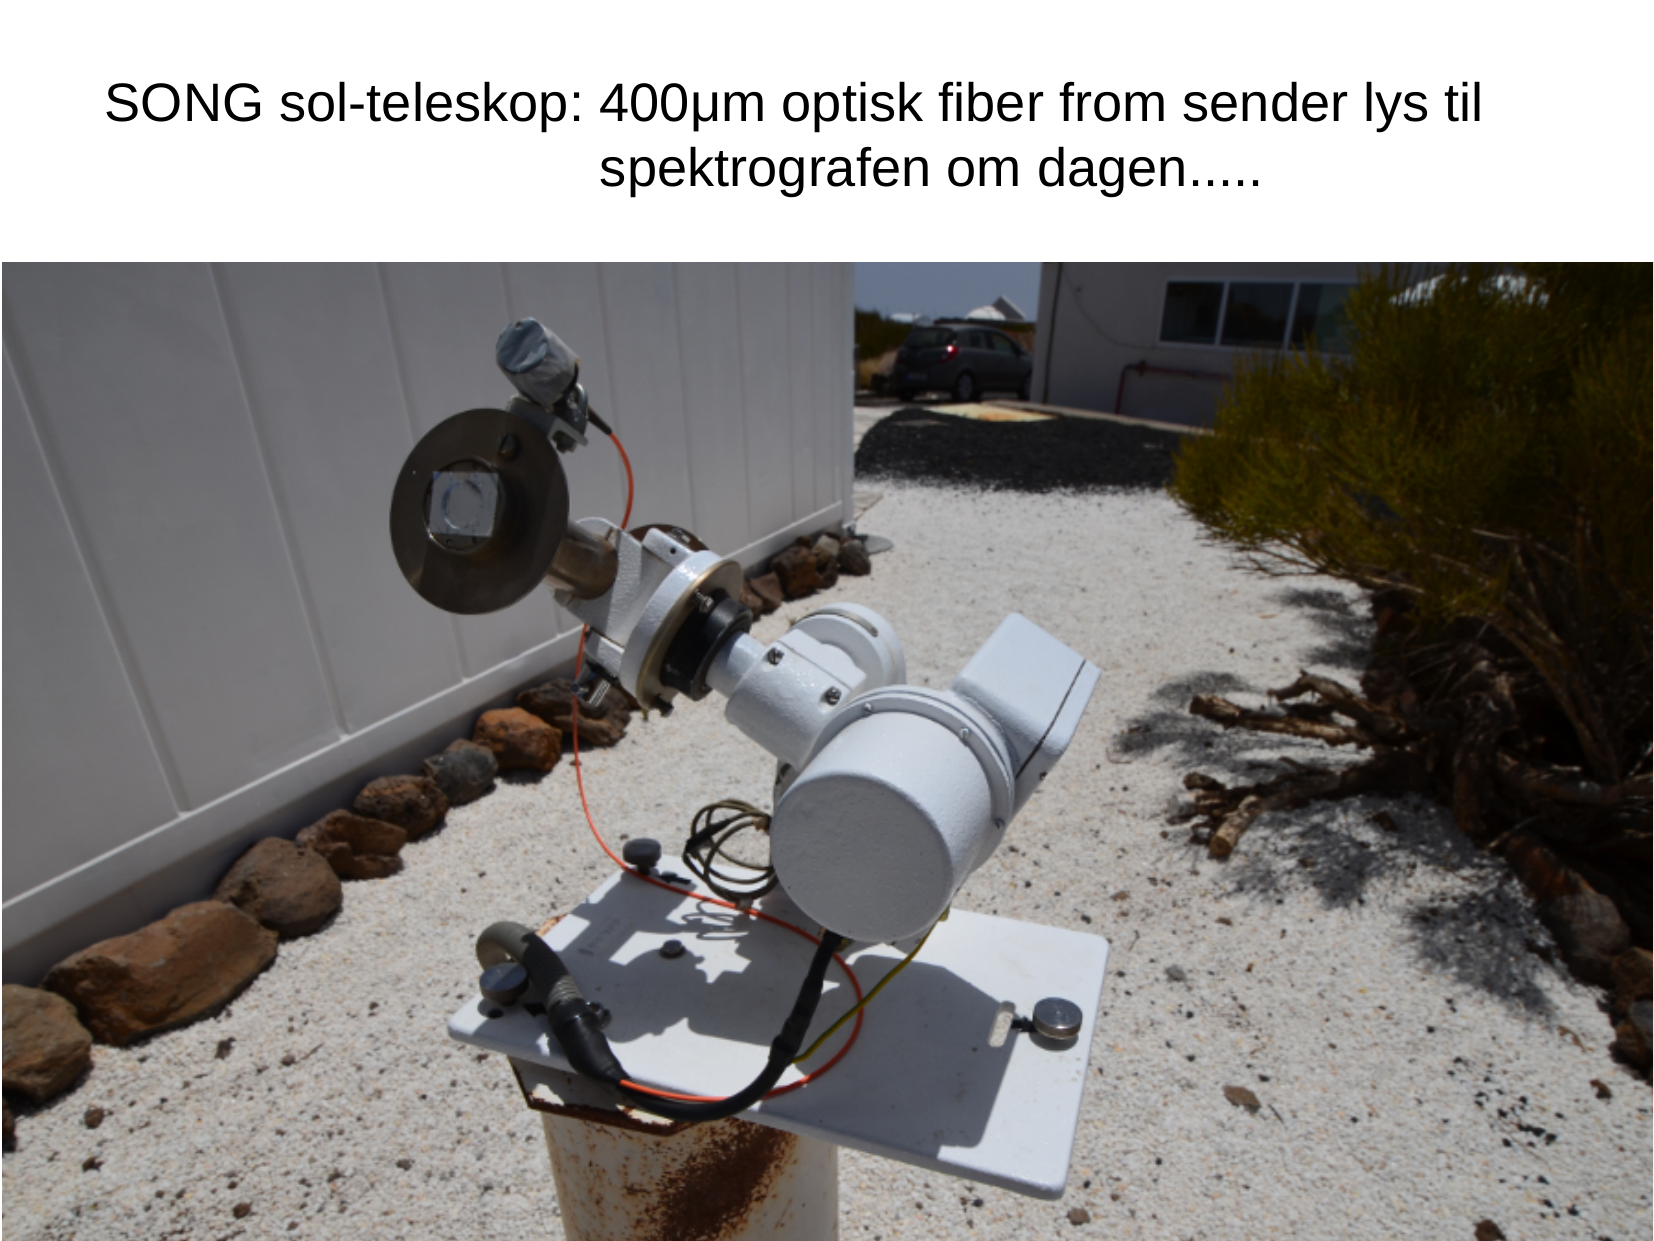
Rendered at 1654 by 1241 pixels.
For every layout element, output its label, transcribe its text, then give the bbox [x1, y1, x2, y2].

text_box SONG sol-teleskop: 400μm optisk fiber from sender lys til spektrografen om dagen..... [89, 60, 1500, 196]
picture [2, 262, 1654, 1241]
